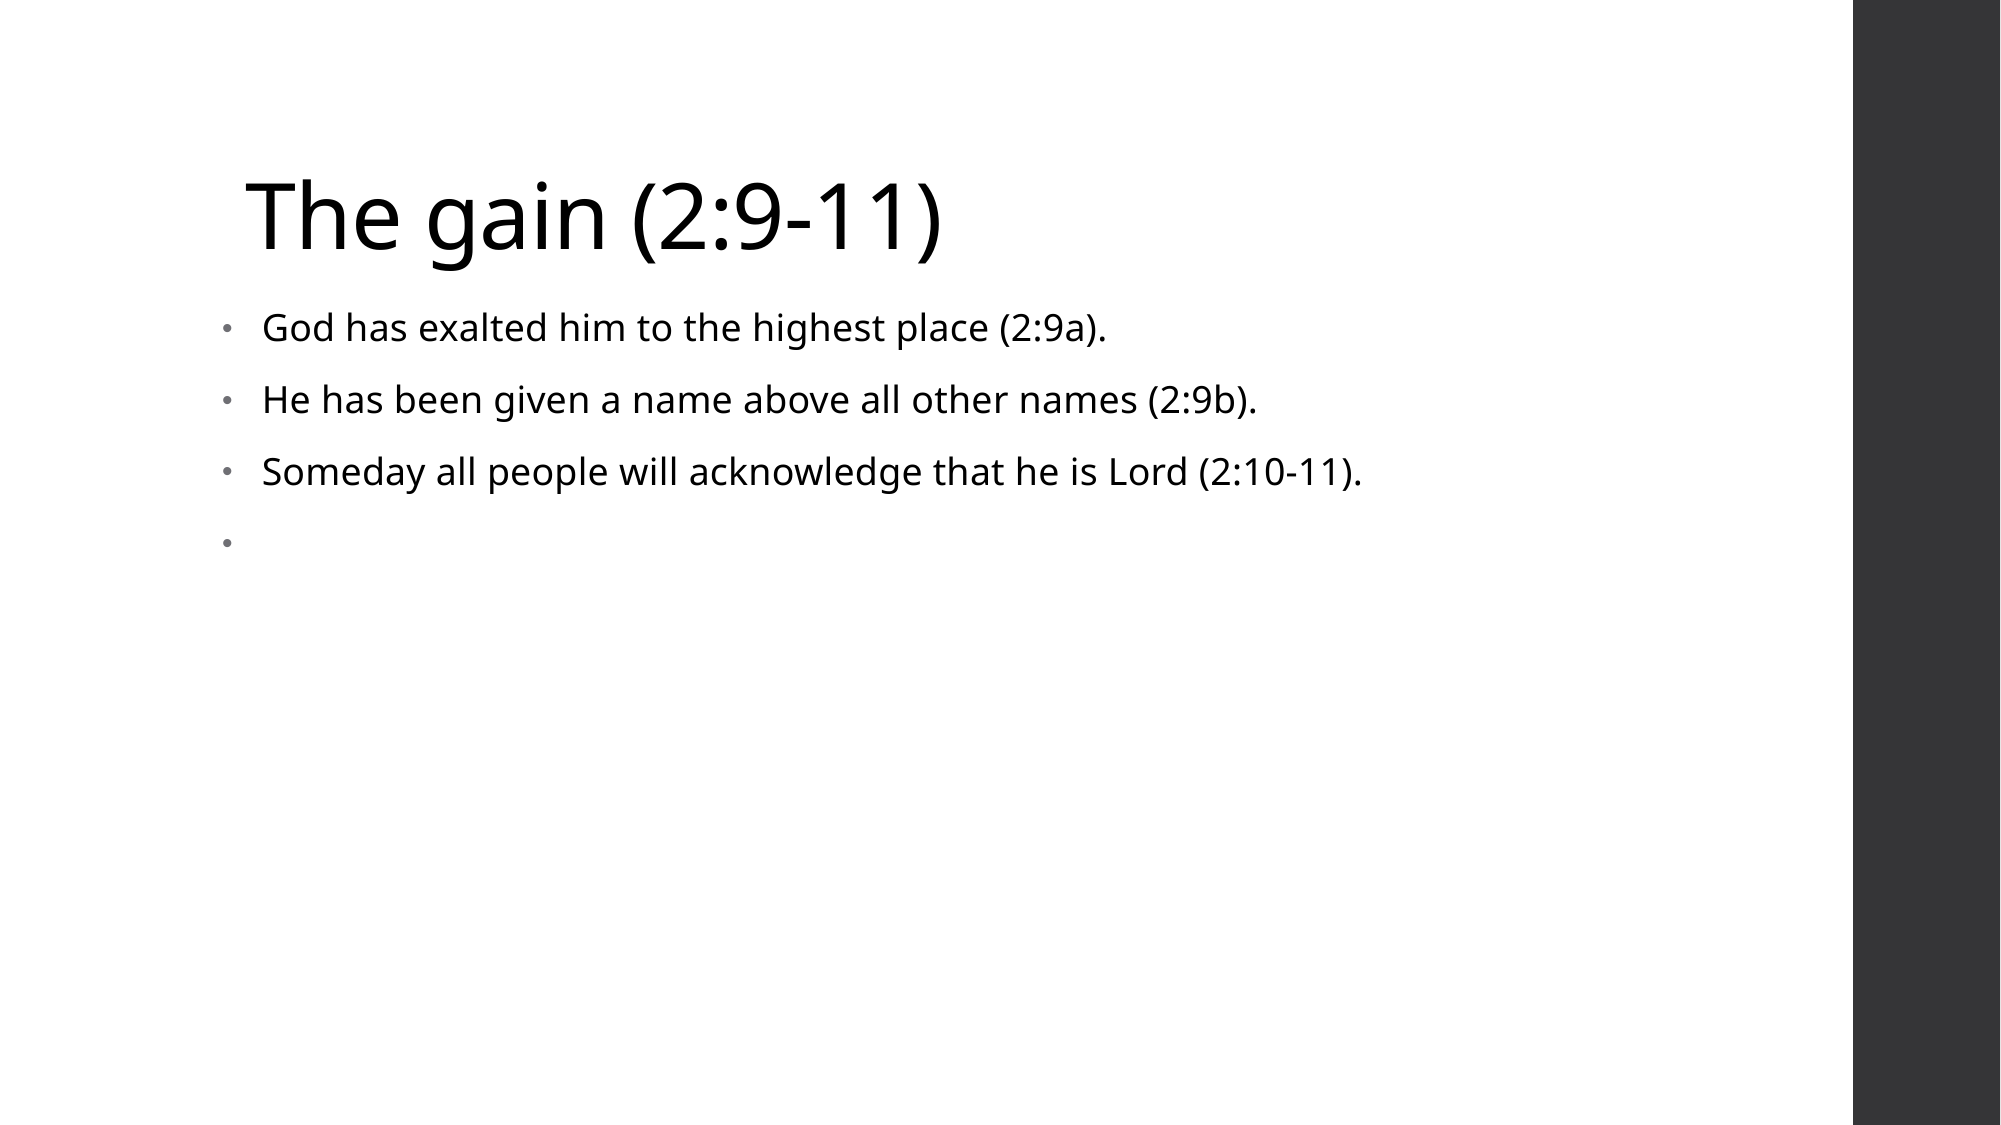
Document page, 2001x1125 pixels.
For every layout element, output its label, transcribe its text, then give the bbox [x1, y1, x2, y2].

list God has exalted him to the highest place (2:9a). He has been given a name above all other names (2:9b). Someday all people will acknowledge that he is Lord (2:10-11). [206, 299, 1617, 1014]
title The gain (2:9-11) [206, 60, 1797, 278]
